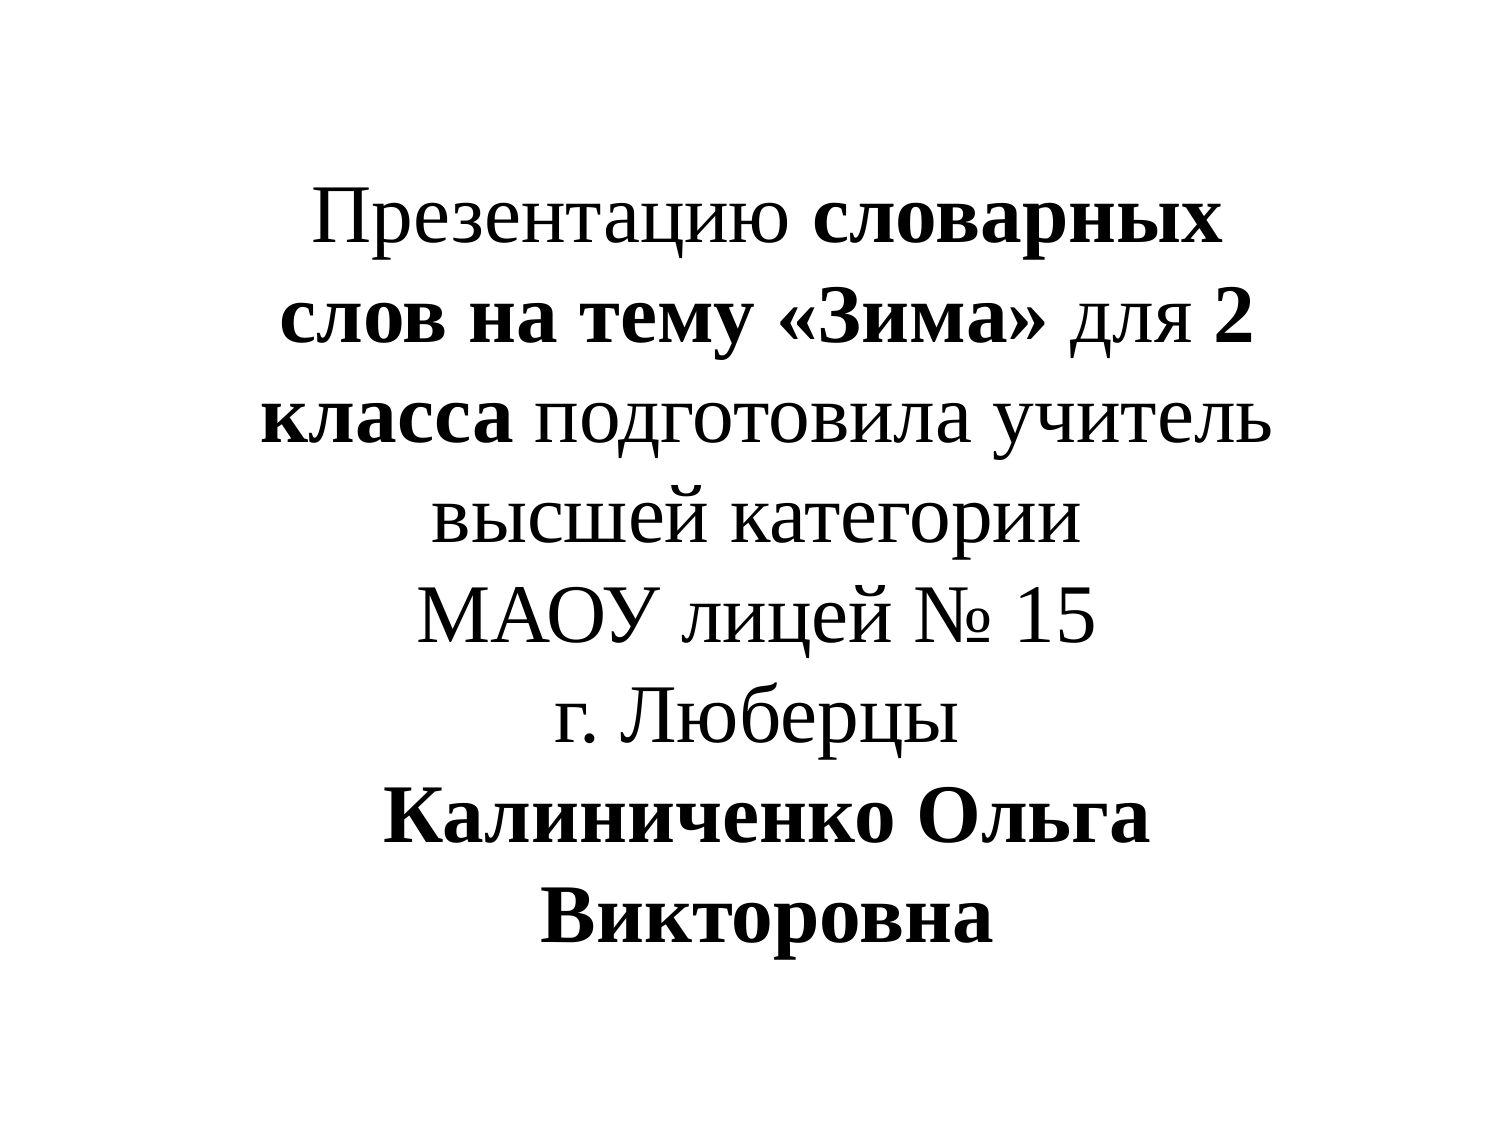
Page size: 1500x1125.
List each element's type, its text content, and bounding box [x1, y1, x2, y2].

text_box Презентацию словарных слов на тему «Зима» для 2 класса подготовила учитель высшей категории МАОУ лицей № 15 г. Люберцы Калиниченко Ольга Викторовна [234, 152, 1301, 967]
